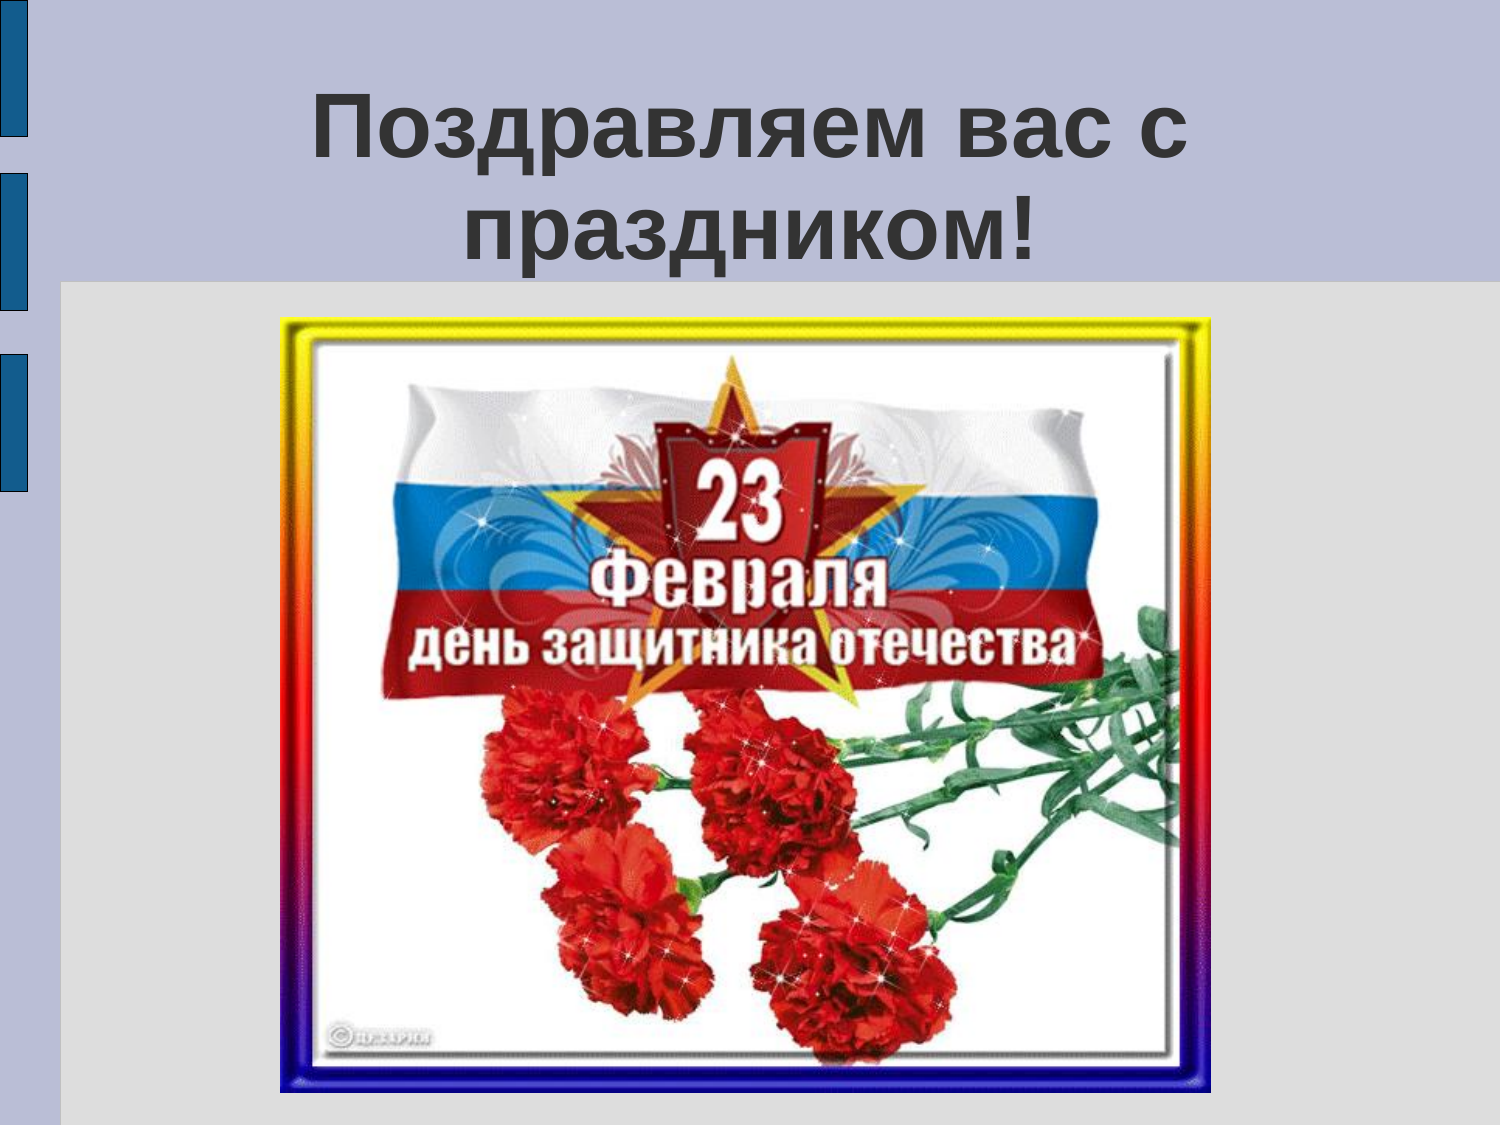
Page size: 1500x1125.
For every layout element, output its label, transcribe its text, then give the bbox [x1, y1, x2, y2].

title Поздравляем вас с праздником! [110, 73, 1392, 280]
picture [280, 317, 1211, 1093]
